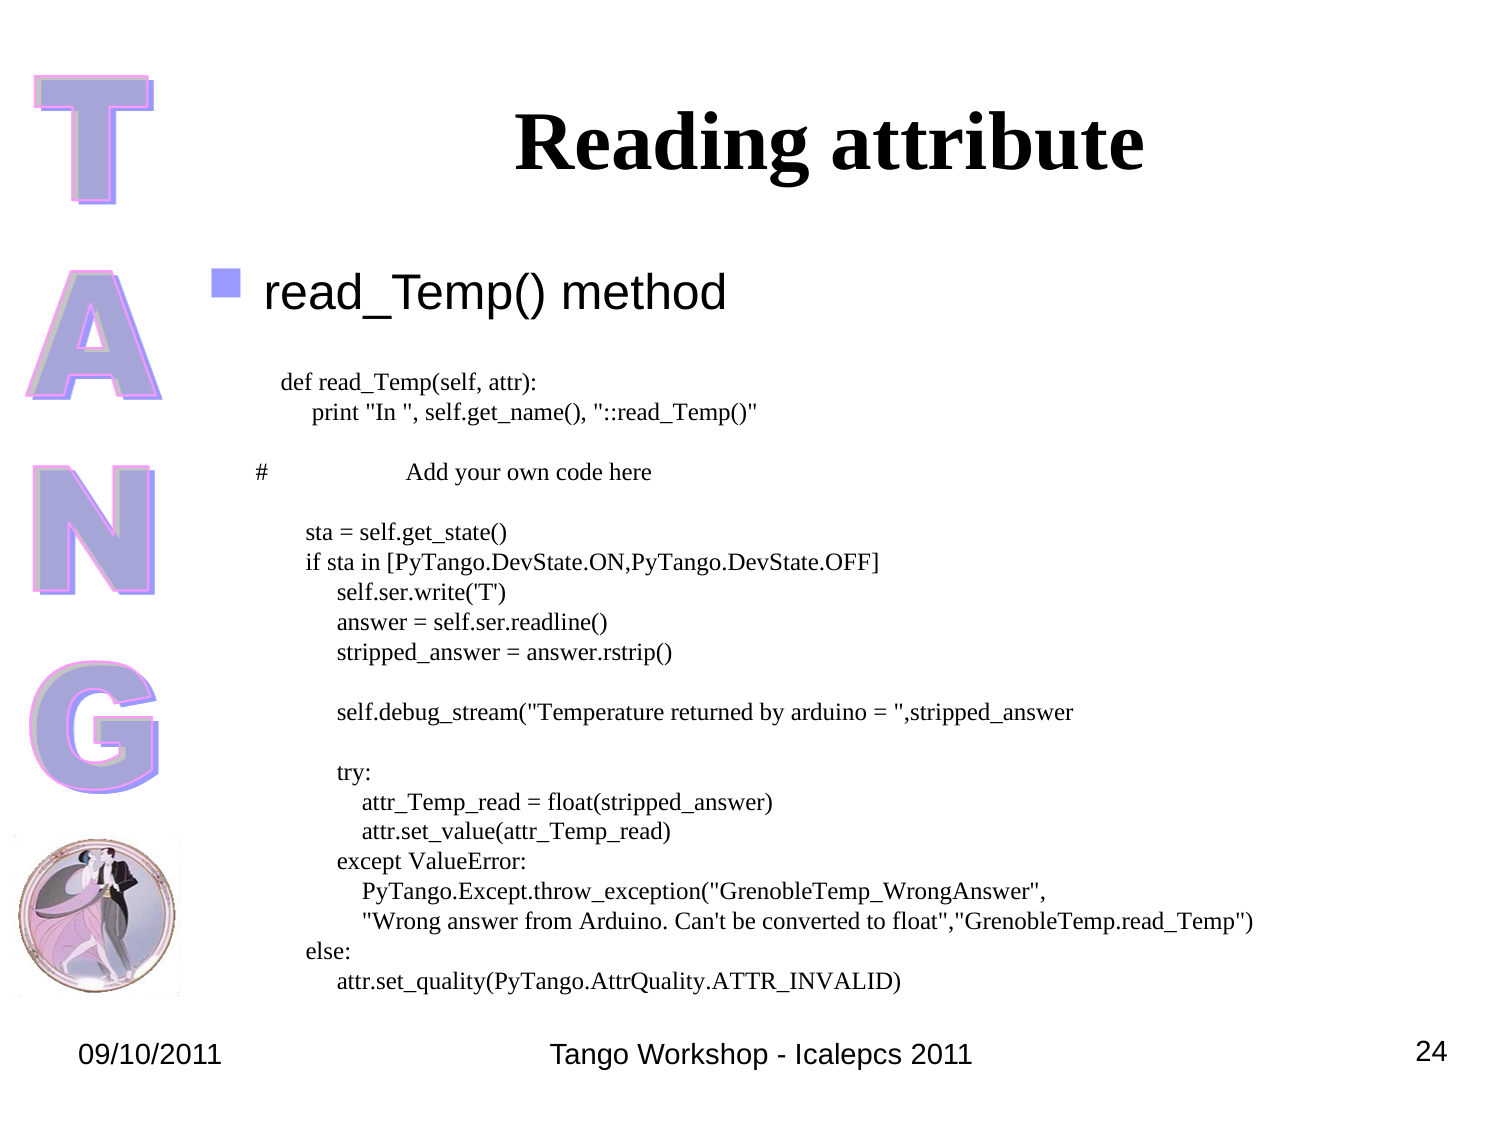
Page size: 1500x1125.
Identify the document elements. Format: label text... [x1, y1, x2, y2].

text_box def read_Temp(self, attr): print "In ", self.get_name(), "::read_Temp()" # Add your own code here sta = self.get_state() if sta in [PyTango.DevState.ON,PyTango.DevState.OFF] self.ser.write('T') answer = self.ser.readline() stripped_answer = answer.rstrip() self.debug_stream("Temperature returned by arduino = ",stripped_answer try: attr_Temp_read = float(stripped_answer) attr.set_value(attr_Temp_read) except ValueError: PyTango.Except.throw_exception("GrenobleTemp_WrongAnswer", "Wrong answer from Arduino. Can't be converted to float","GrenobleTemp.read_Temp") else: attr.set_quality(PyTango.AttrQuality.ATTR_INVALID) [240, 358, 1269, 1002]
picture [13, 74, 184, 1001]
title Reading attribute [192, 74, 1468, 199]
list read_Temp() method [192, 252, 1468, 347]
